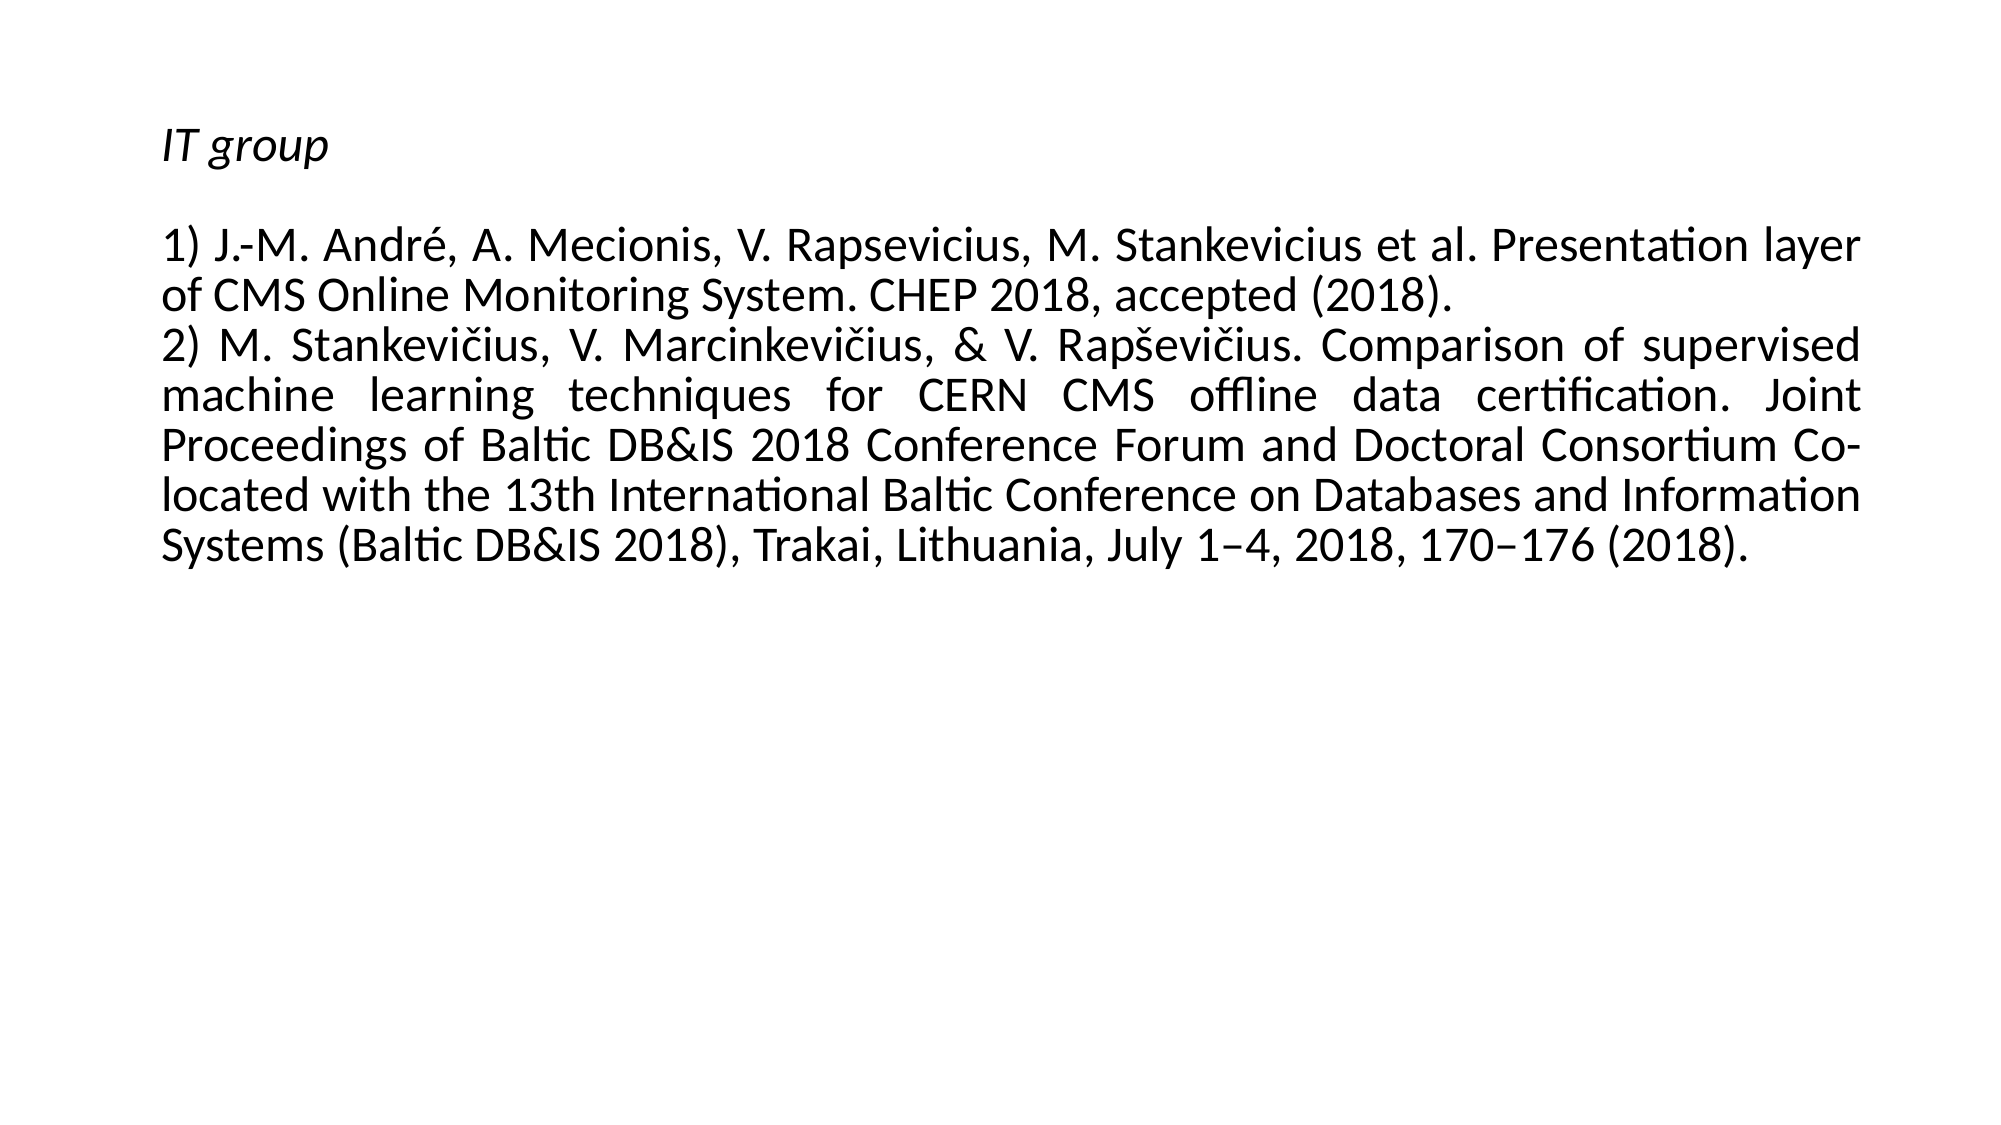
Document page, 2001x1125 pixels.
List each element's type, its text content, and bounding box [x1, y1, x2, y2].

text_box IT group J.-M. André, A. Mecionis, V. Rapsevicius, M. Stankevicius et al. Presentation layer of CMS Online Monitoring System. CHEP 2018, accepted (2018). M. Stankevičius, V. Marcinkevičius, & V. Rapševičius. Comparison of supervised machine learning techniques for CERN CMS offline data certification. Joint Proceedings of Baltic DB&IS 2018 Conference Forum and Doctoral Consortium Co-located with the 13th International Baltic Conference on Databases and Information Systems (Baltic DB&IS 2018), Trakai, Lithuania, July 1–4, 2018, 170–176 (2018). [146, 116, 1878, 581]
